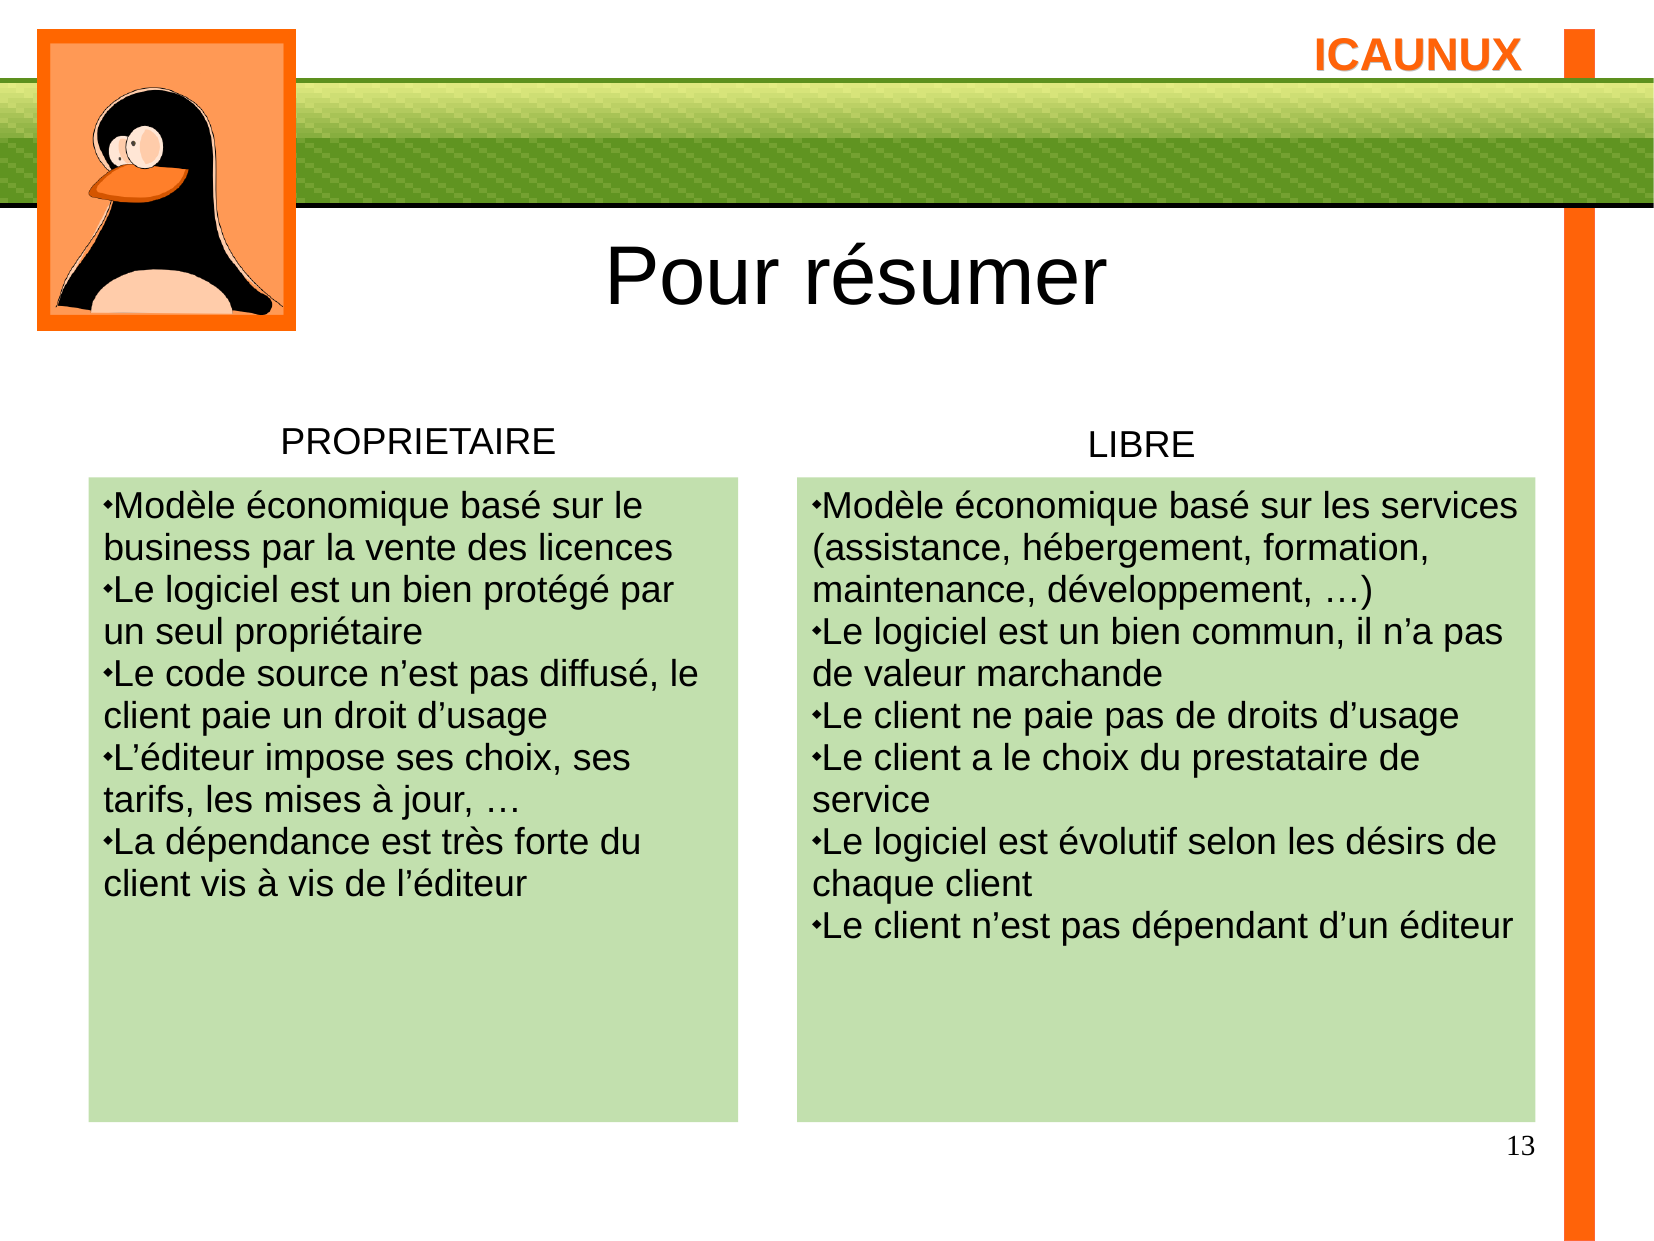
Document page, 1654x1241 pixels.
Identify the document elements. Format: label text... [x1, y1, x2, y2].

text_box PROPRIETAIRE [265, 413, 572, 471]
text_box Modèle économique basé sur le business par la vente des licences Le logiciel est un bien protégé par un seul propriétaire Le code source n’est pas diffusé, le client paie un droit d’usage L’éditeur impose ses choix, ses tarifs, les mises à jour, … La dépendance est très forte du client vis à vis de l’éditeur [88, 477, 739, 1123]
picture [0, 29, 1654, 331]
text_box LIBRE [1072, 415, 1211, 473]
title Pour résumer [265, 209, 1447, 343]
text_box Modèle économique basé sur les services (assistance, hébergement, formation, maintenance, développement, …) Le logiciel est un bien commun, il n’a pas de valeur marchande Le client ne paie pas de droits d’usage Le client a le choix du prestataire de service Le logiciel est évolutif selon les désirs de chaque client Le client n’est pas dépendant d’un éditeur [797, 477, 1536, 1123]
